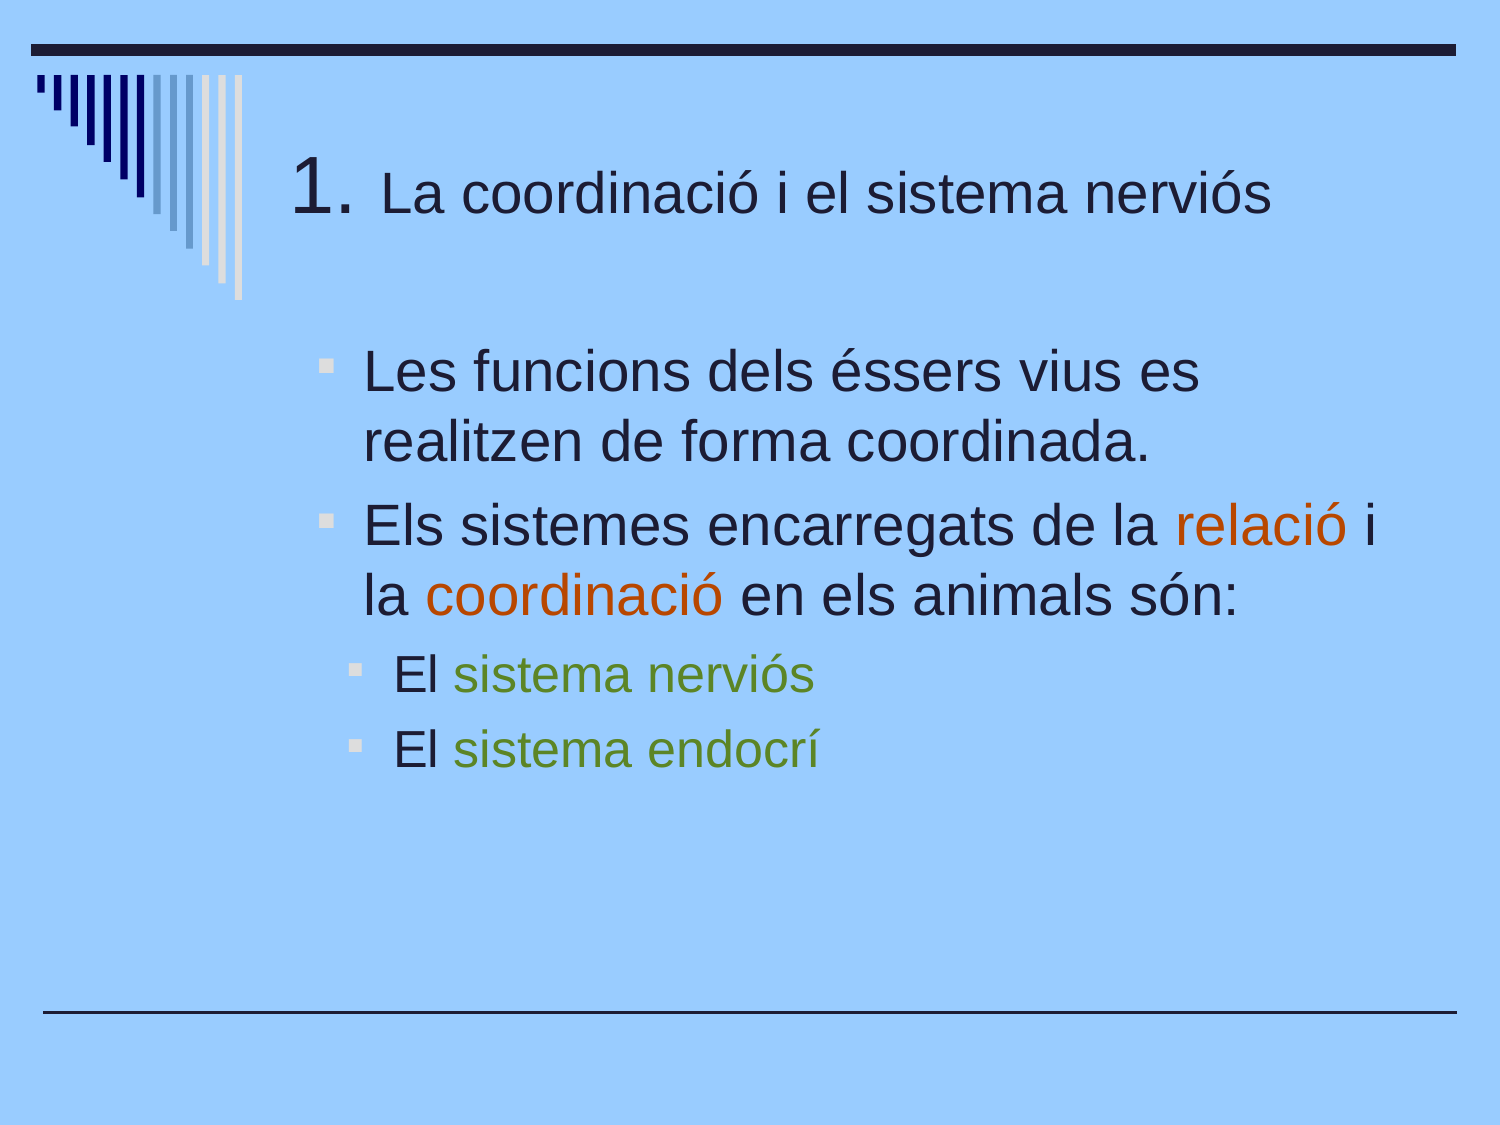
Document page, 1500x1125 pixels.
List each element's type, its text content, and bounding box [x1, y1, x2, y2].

list Les funcions dels éssers vius es realitzen de forma coordinada. Els sistemes encarregats de la relació i la coordinació en els animals són: El sistema nerviós El sistema endocrí [274, 324, 1425, 1001]
title 1. La coordinació i el sistema nerviós [274, 75, 1425, 288]
